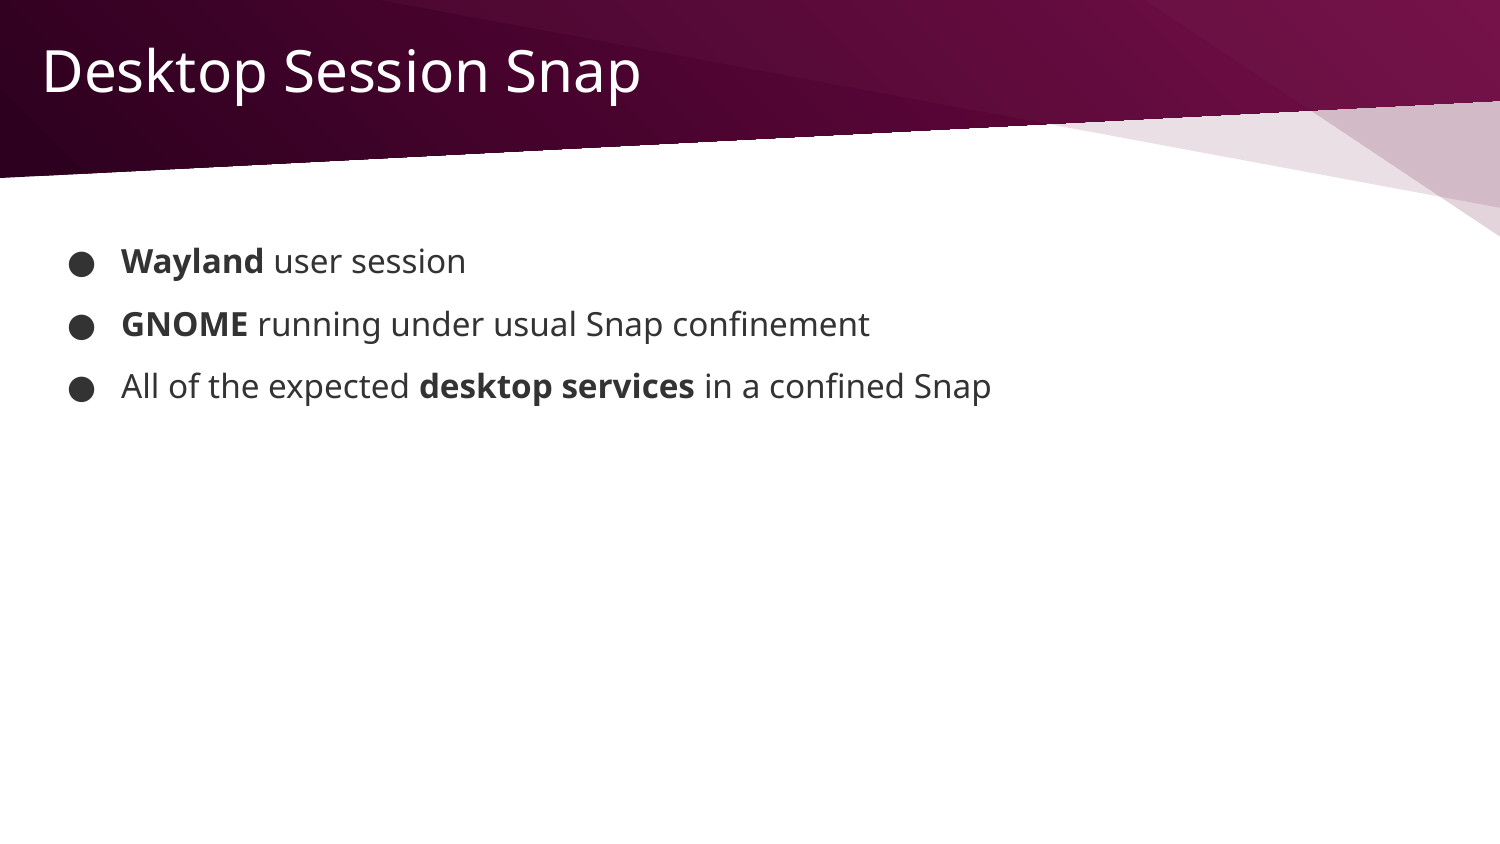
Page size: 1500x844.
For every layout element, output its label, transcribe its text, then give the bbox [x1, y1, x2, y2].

title Desktop Session Snap [41, 5, 1336, 134]
list Wayland user session GNOME running under usual Snap confinement All of the expected desktop services in a confined Snap [35, 229, 1324, 789]
